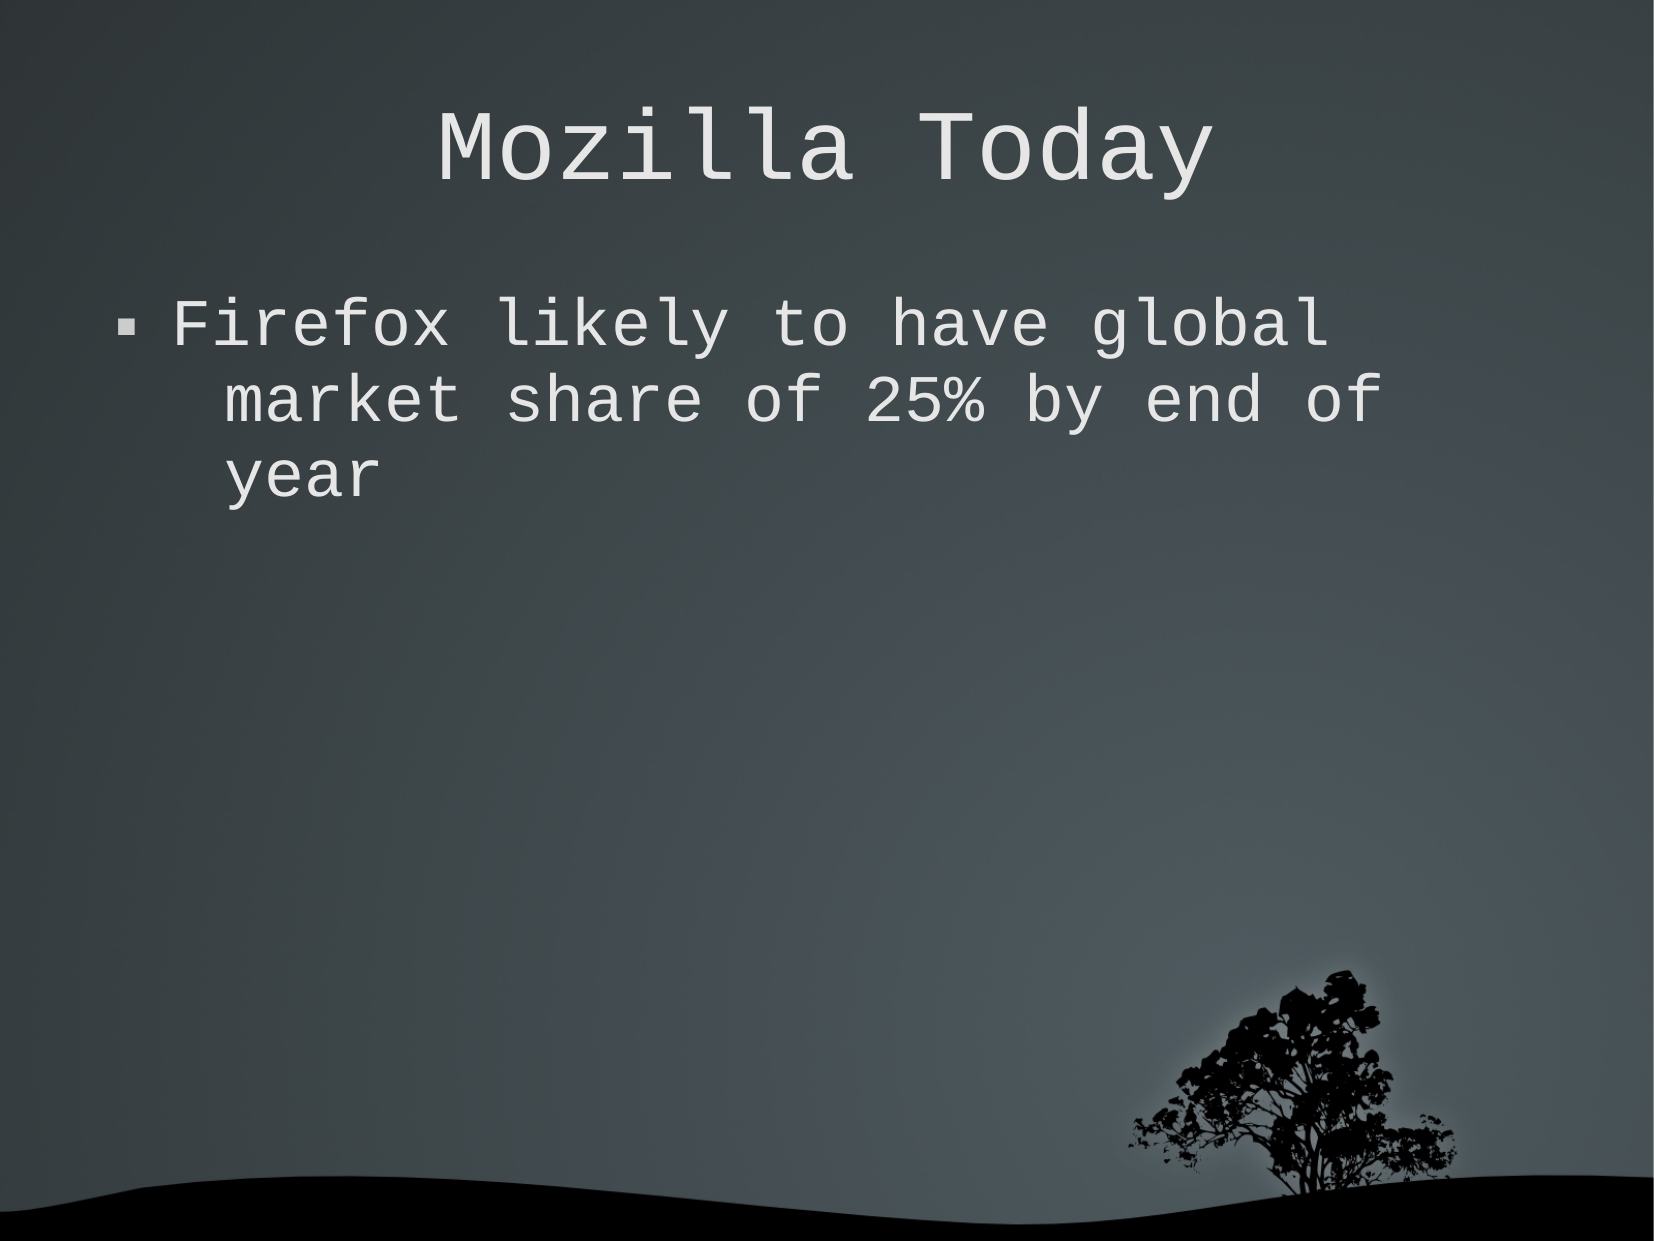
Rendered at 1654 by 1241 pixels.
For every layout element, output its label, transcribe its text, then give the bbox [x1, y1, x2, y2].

picture [0, 0, 1654, 1241]
title Mozilla Today [82, 49, 1571, 257]
list Firefox likely to have global market share of 25% by end of year [82, 290, 1571, 1109]
